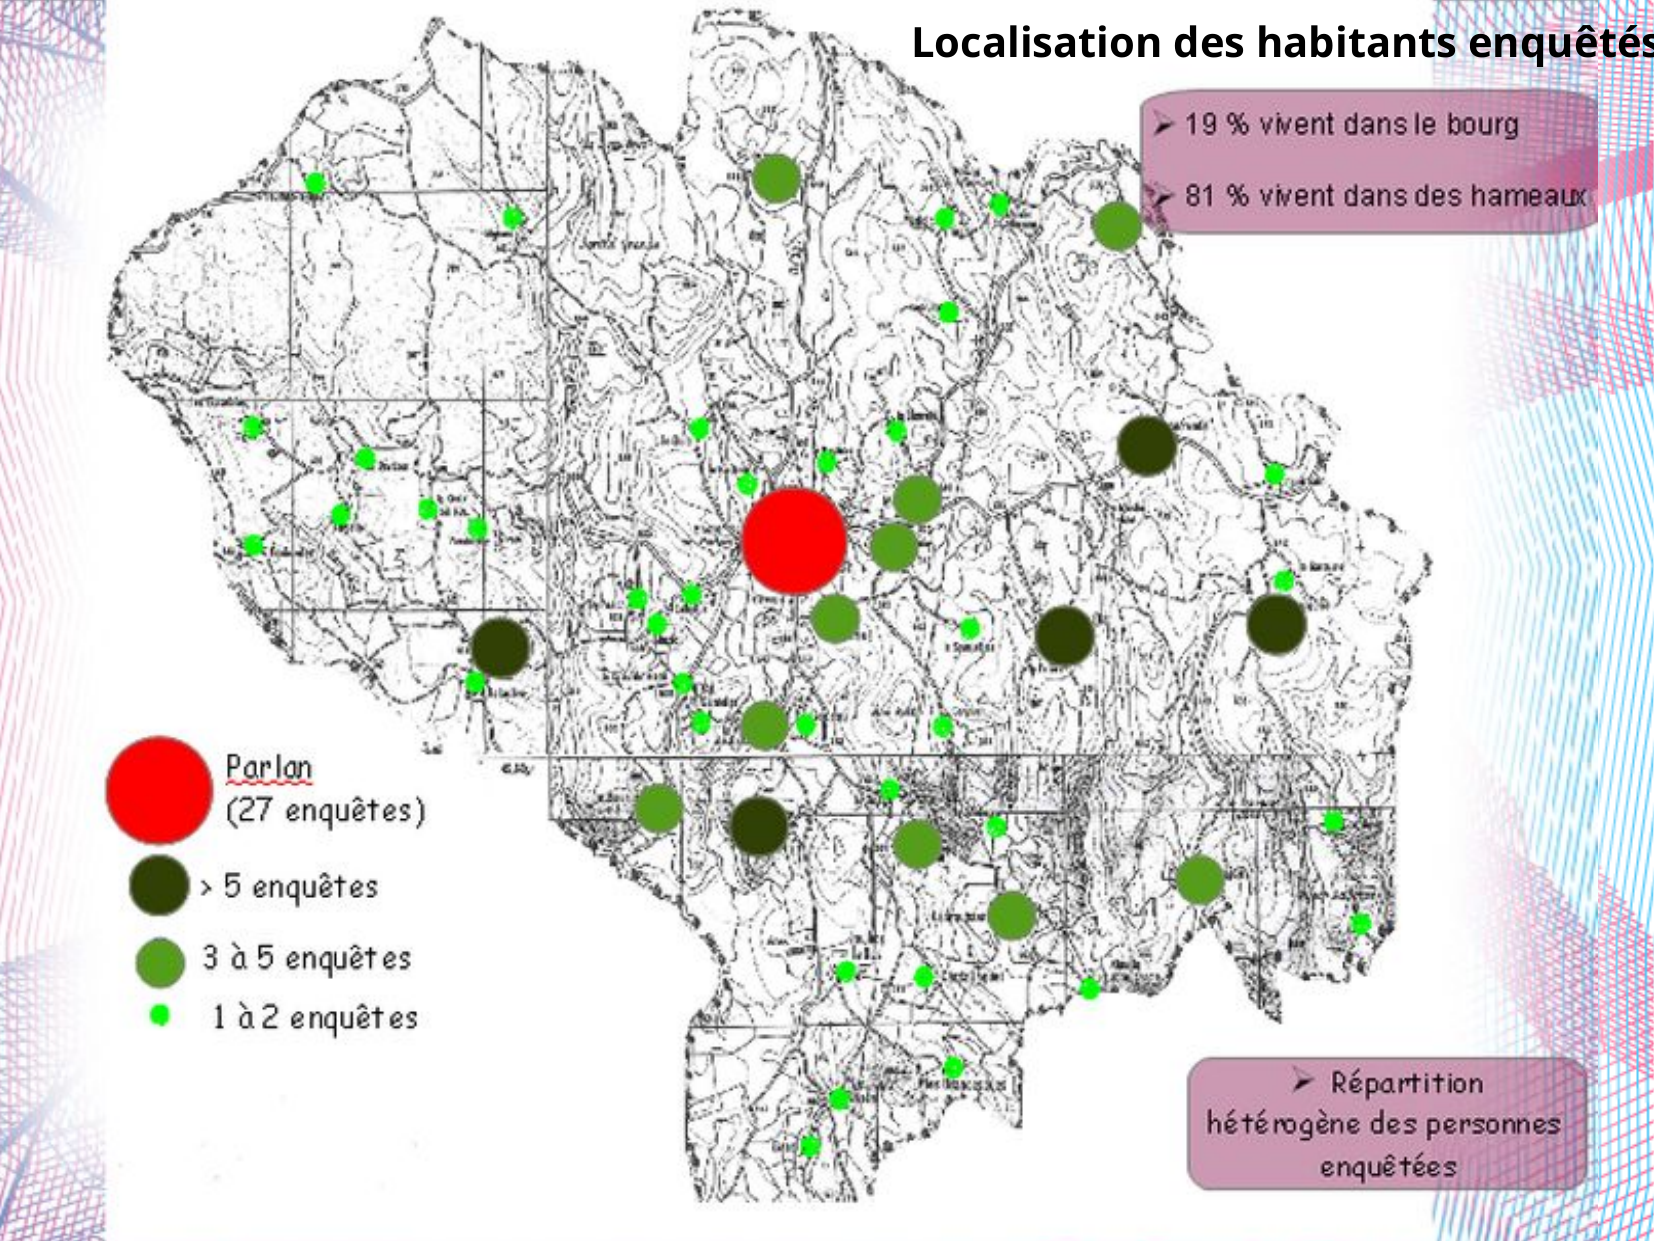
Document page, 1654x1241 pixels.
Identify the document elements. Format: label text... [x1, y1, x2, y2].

text_box Localisation des habitants enquêtés [814, 0, 1654, 83]
picture [0, 0, 1654, 1241]
